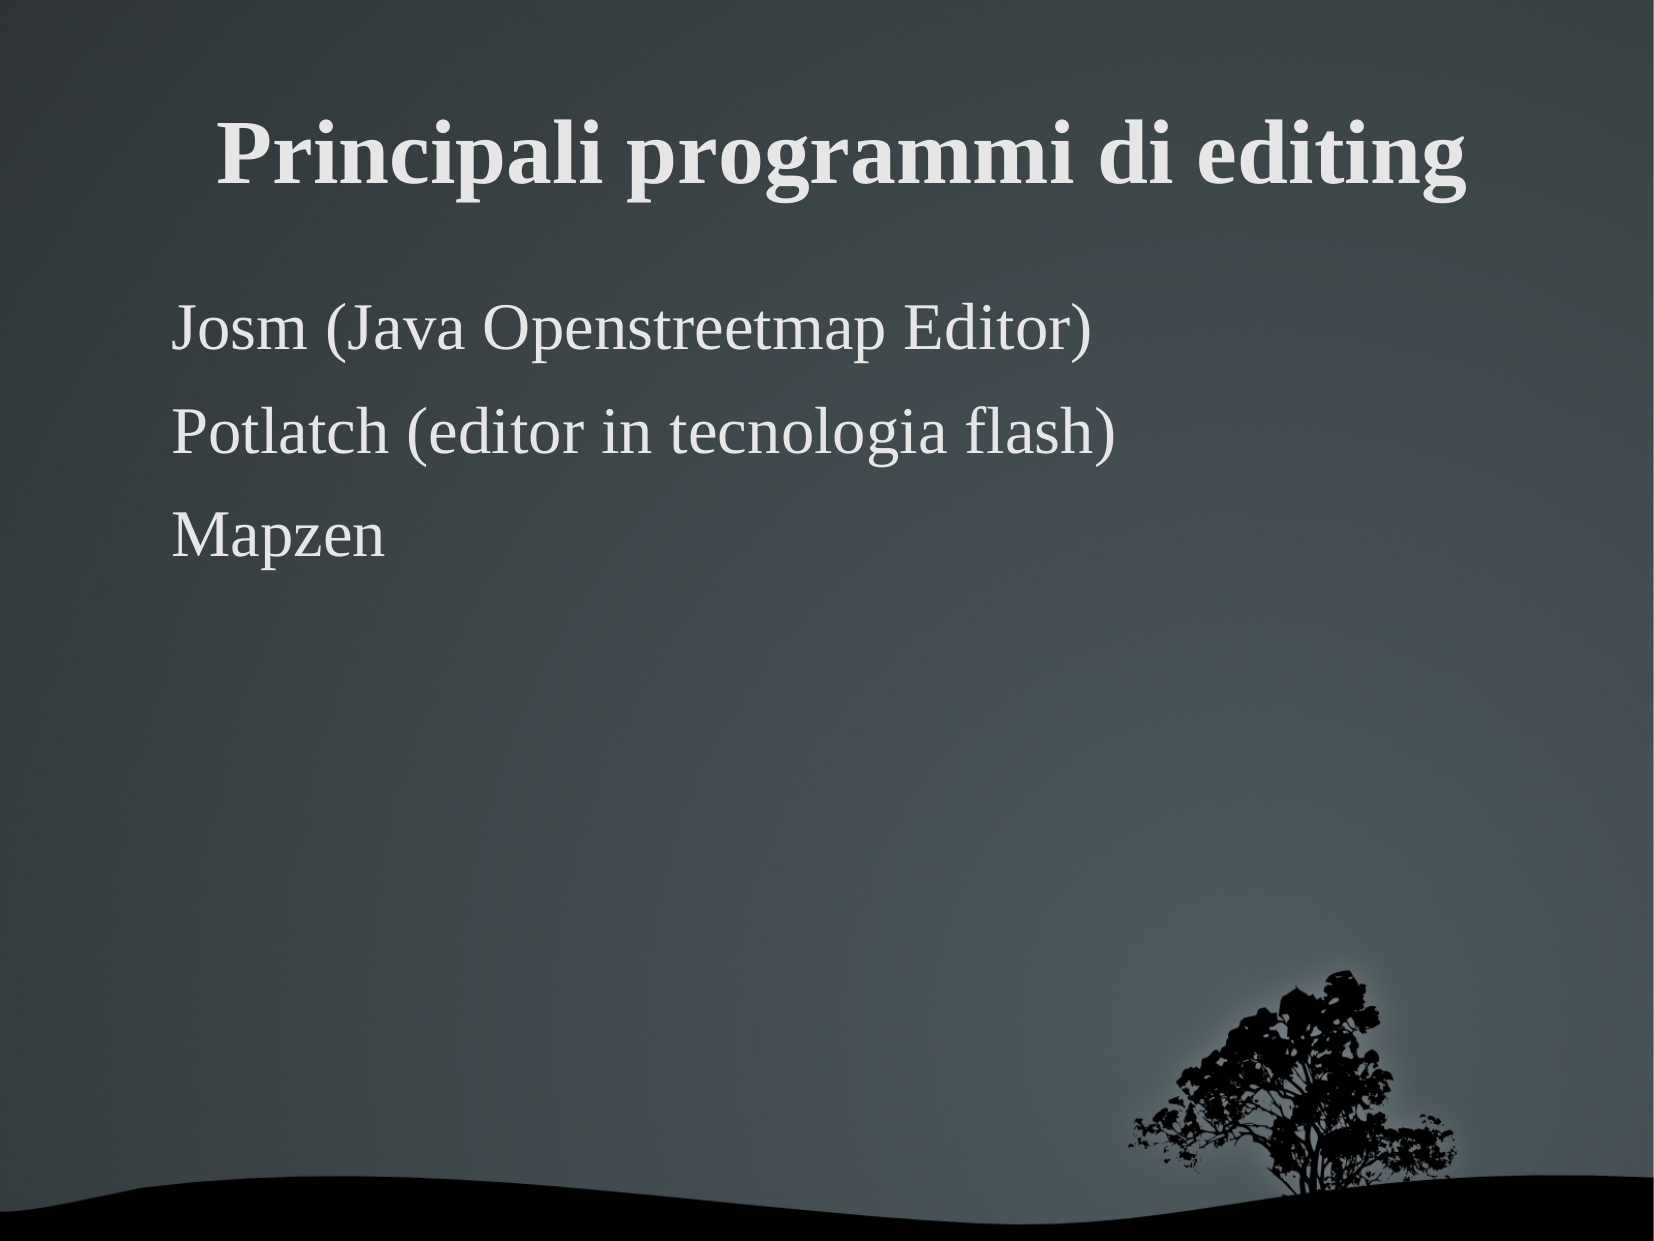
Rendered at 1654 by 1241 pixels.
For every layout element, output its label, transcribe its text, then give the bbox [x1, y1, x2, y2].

picture [0, 0, 1654, 1241]
list Josm (Java Openstreetmap Editor) Potlatch (editor in tecnologia flash) Mapzen [82, 290, 1571, 1094]
title Principali programmi di editing [82, 56, 1571, 250]
